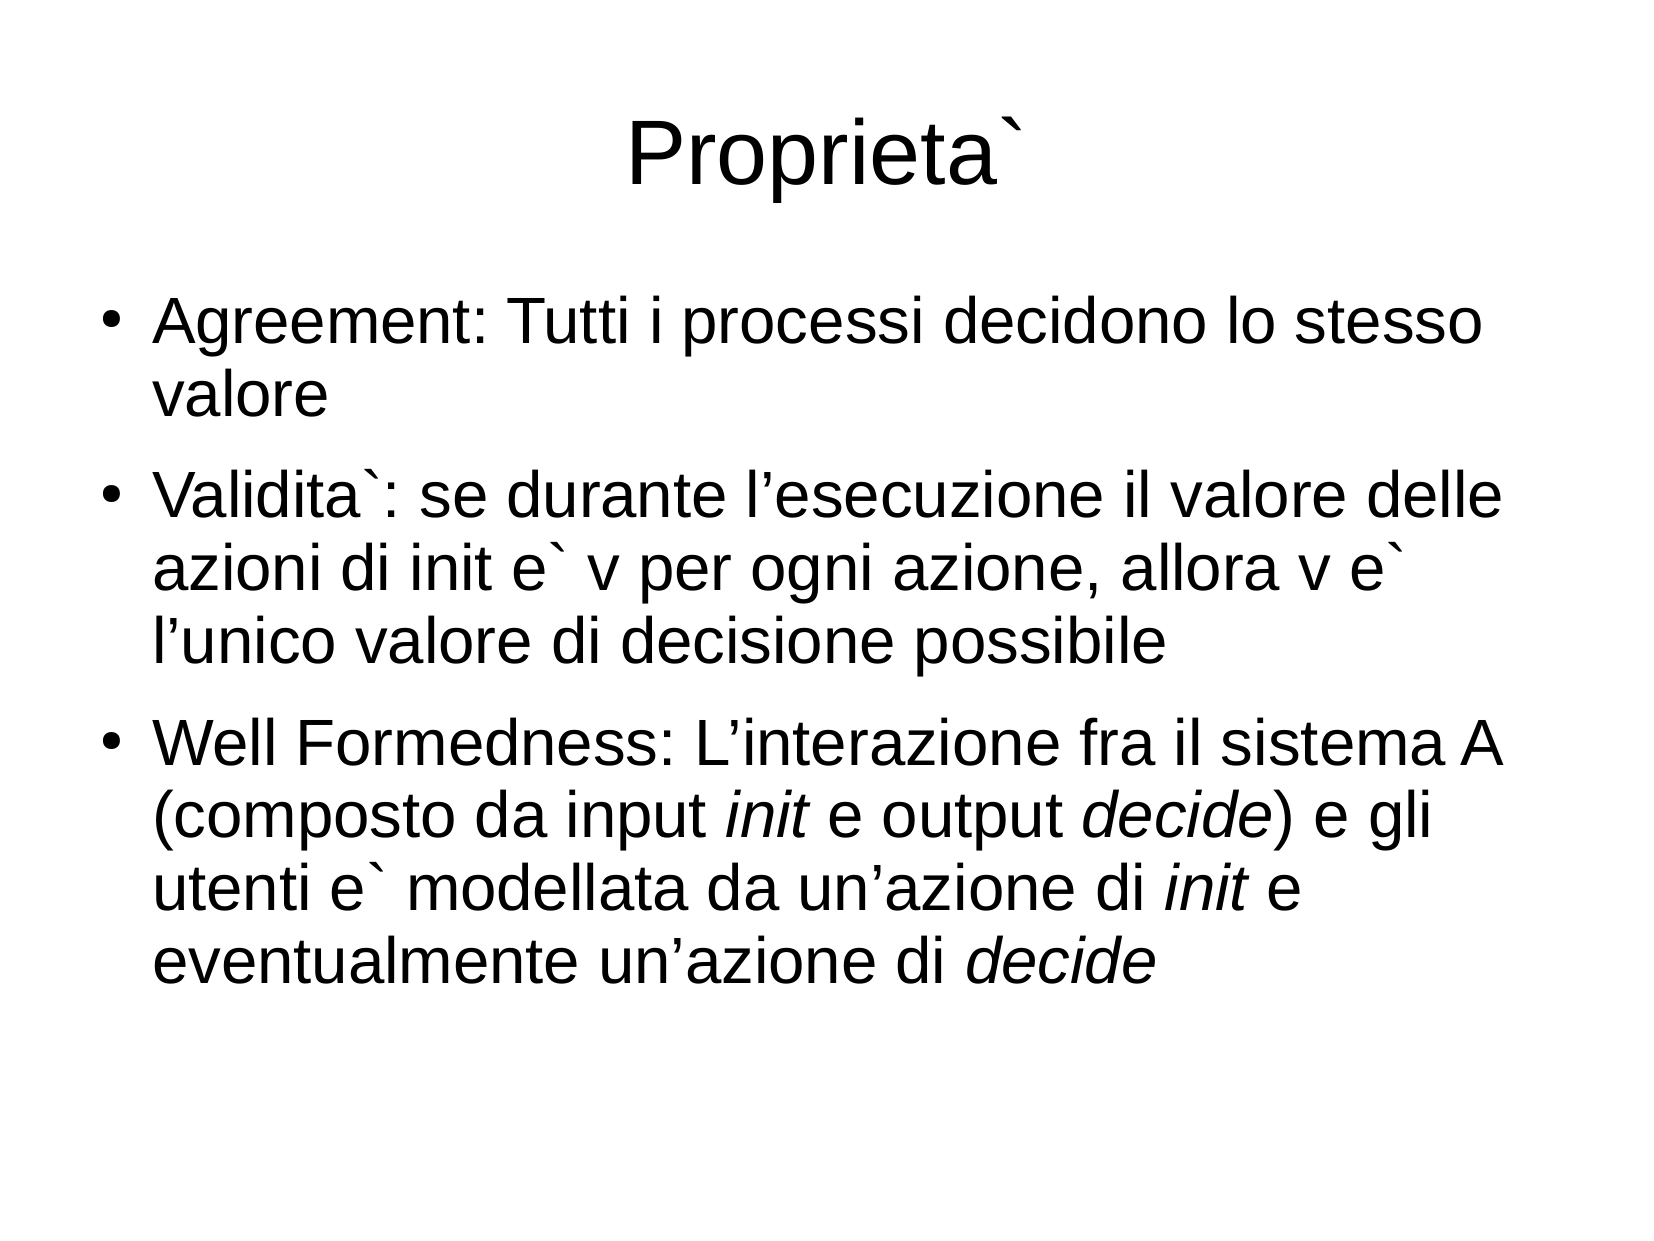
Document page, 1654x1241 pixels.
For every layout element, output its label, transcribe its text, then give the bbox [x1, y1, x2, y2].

list Agreement: Tutti i processi decidono lo stesso valore Validita`: se durante l’esecuzione il valore delle azioni di init e` v per ogni azione, allora v e` l’unico valore di decisione possibile Well Formedness: L’interazione fra il sistema A (composto da input init e output decide) e gli utenti e` modellata da un’azione di init e eventualmente un’azione di decide [82, 284, 1571, 1004]
title Proprieta` [82, 49, 1571, 257]
